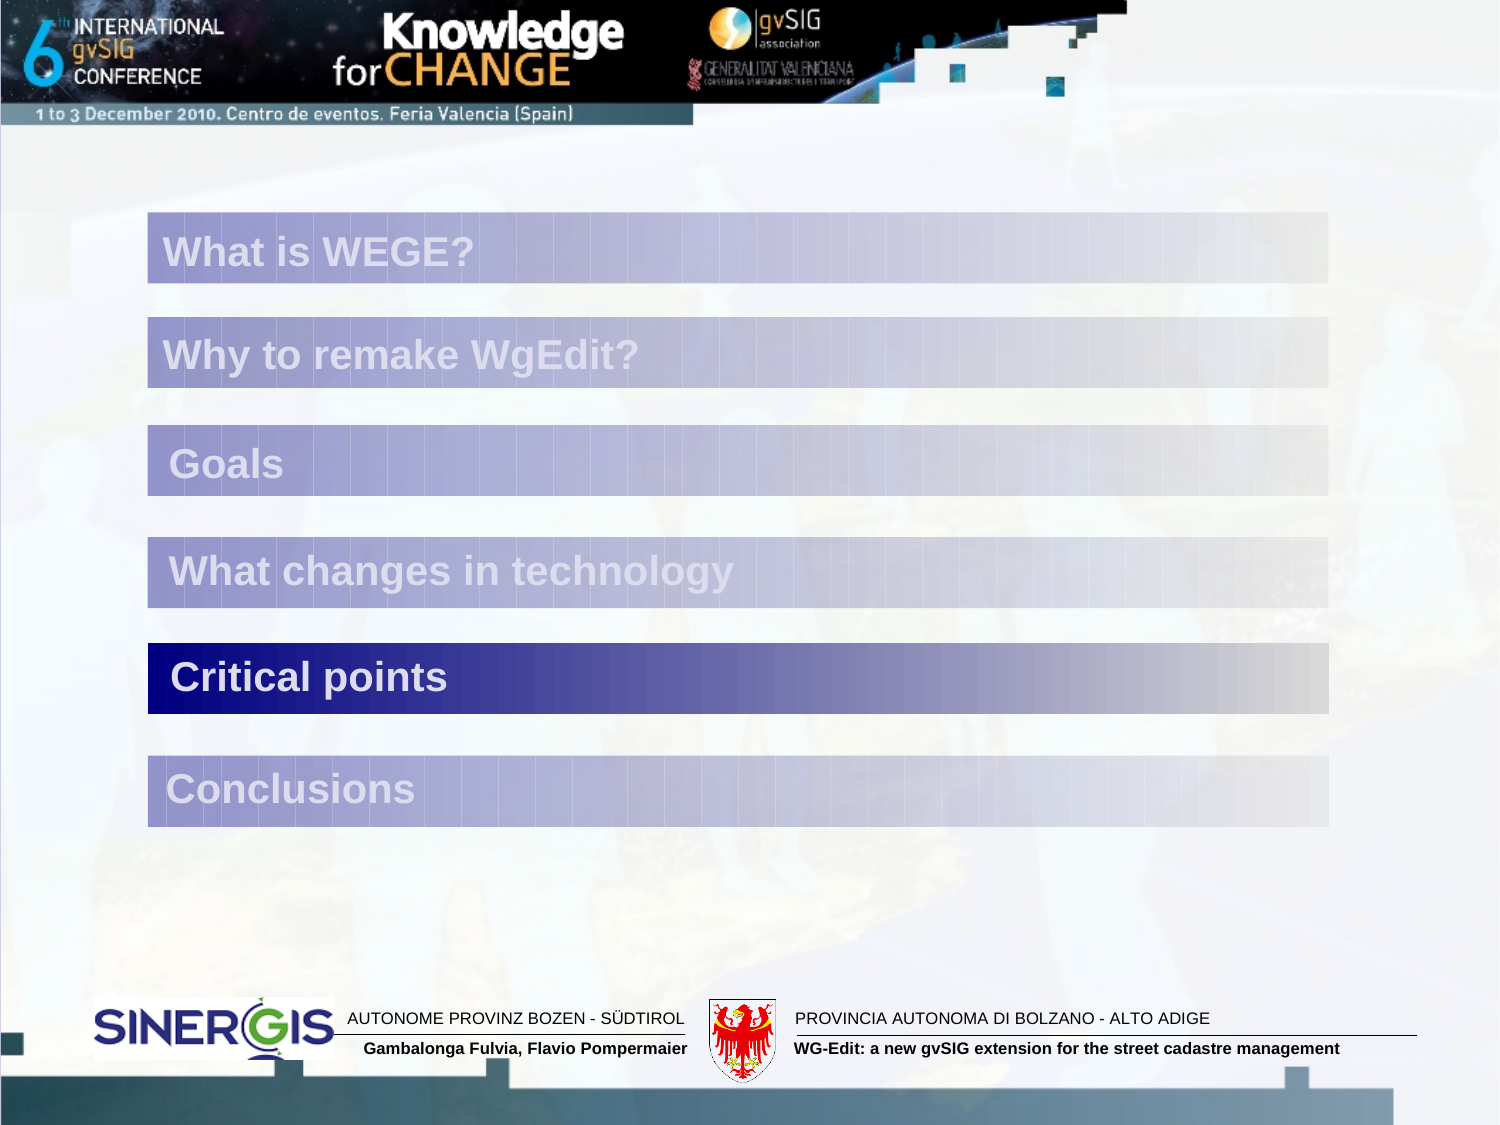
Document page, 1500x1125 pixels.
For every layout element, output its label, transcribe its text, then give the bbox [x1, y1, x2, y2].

text_box Critical points [155, 647, 656, 709]
picture [0, 0, 1500, 1125]
text_box [147, 643, 1329, 715]
text_box [147, 755, 1329, 827]
text_box What changes in technology [153, 540, 1063, 603]
text_box [147, 537, 1329, 609]
text_box Conclusions [150, 759, 502, 821]
text_box [147, 317, 1329, 388]
text_box [147, 212, 1329, 284]
text_box Why to remake WgEdit? [147, 324, 845, 387]
text_box Goals [153, 434, 851, 496]
text_box [147, 425, 1329, 496]
text_box What is WEGE? [147, 222, 845, 284]
